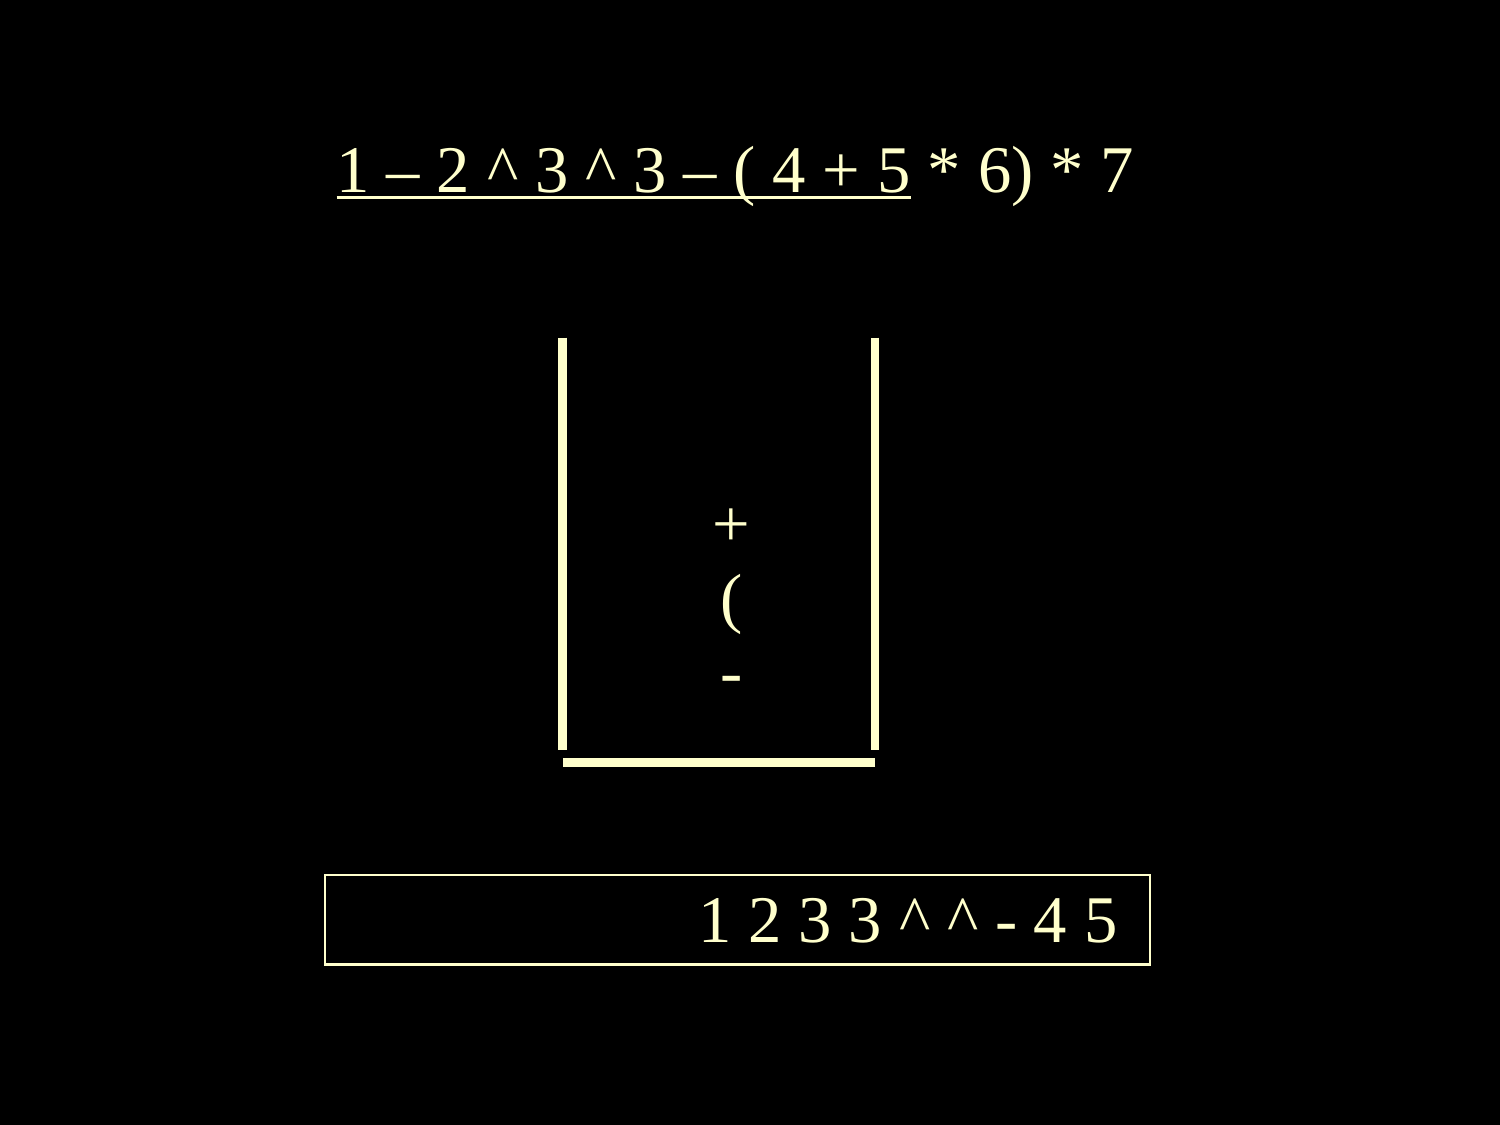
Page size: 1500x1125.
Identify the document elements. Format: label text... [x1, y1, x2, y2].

text_box + ( - [624, 349, 838, 717]
text_box 1 2 3 3 ^ ^ - 4 5 [325, 874, 1150, 965]
text_box 1 – 2 ^ 3 ^ 3 – ( 4 + 5 * 6) * 7 [321, 124, 1276, 215]
